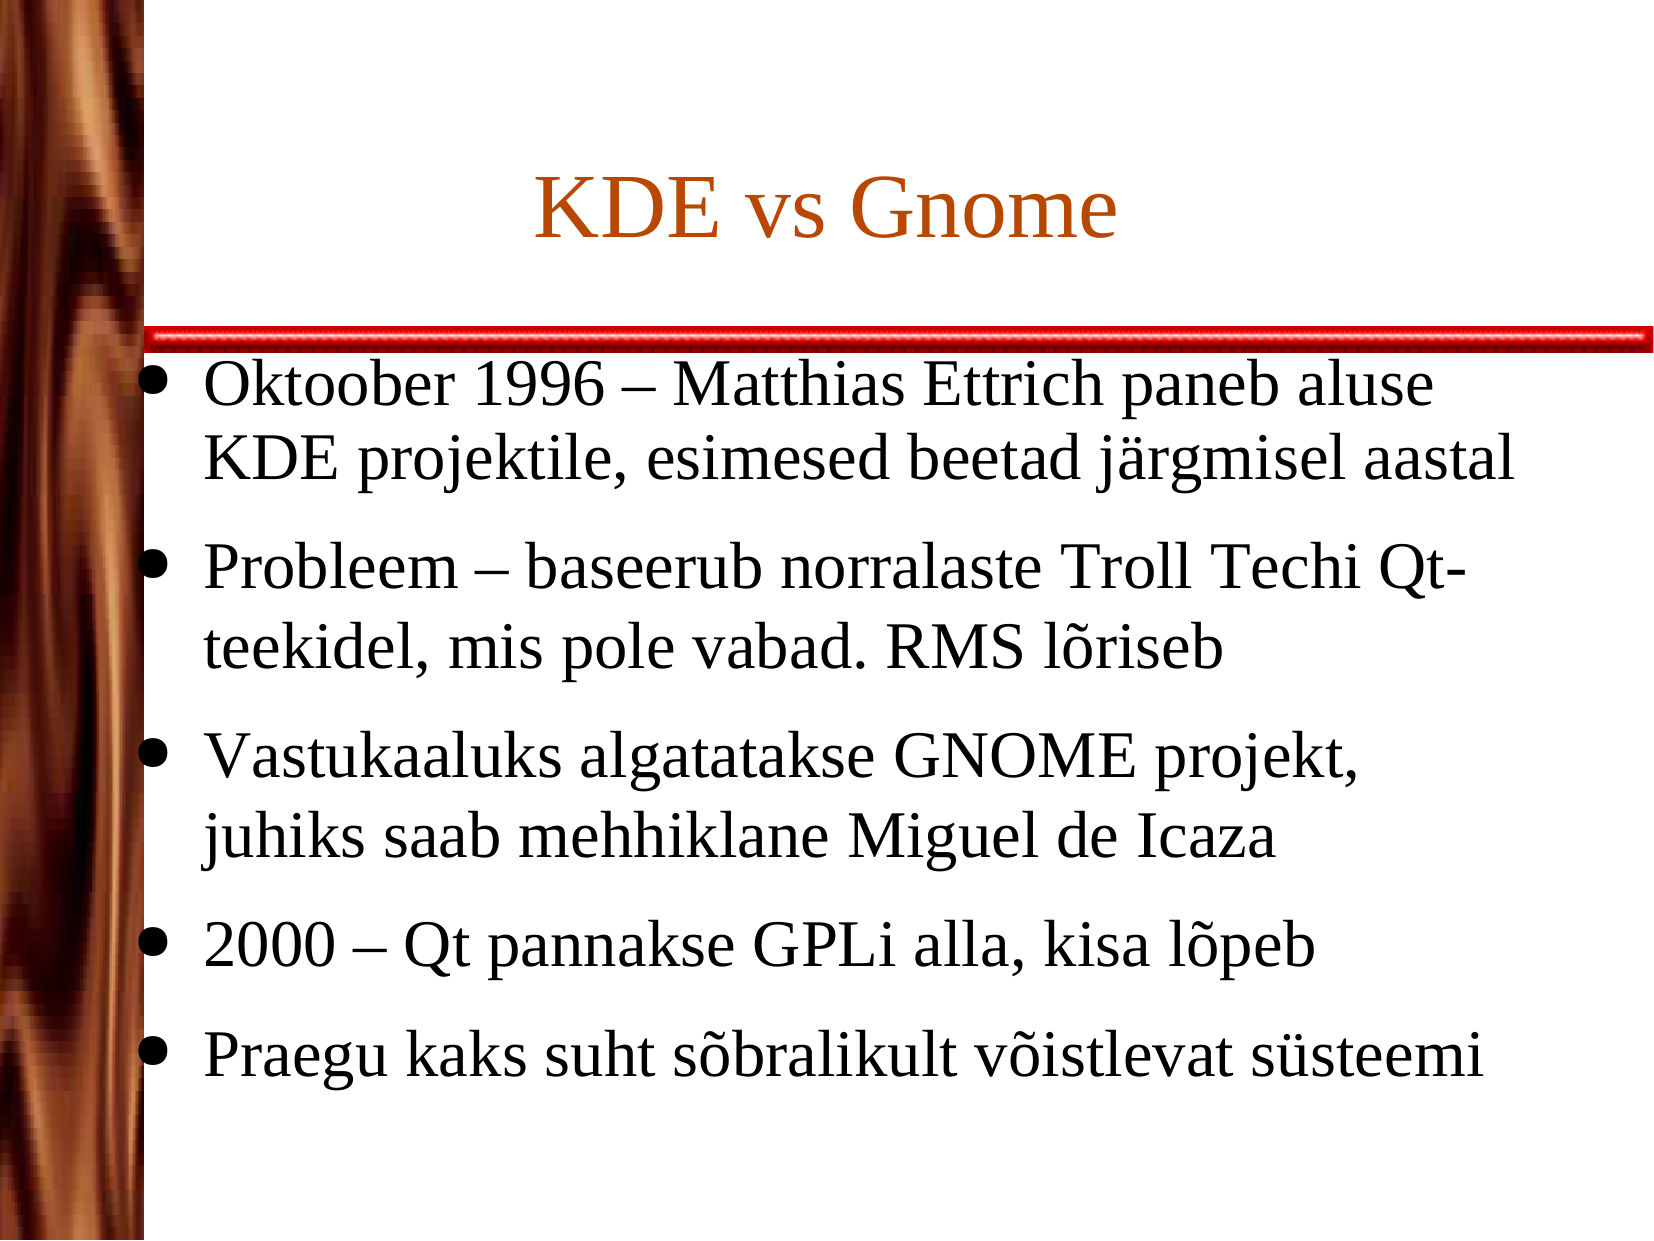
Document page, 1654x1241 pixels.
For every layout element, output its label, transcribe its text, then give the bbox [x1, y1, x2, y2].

picture [0, 0, 1654, 1240]
list Oktoober 1996 – Matthias Ettrich paneb aluse KDE projektile, esimesed beetad järgmisel aastal Probleem – baseerub norralaste Troll Techi Qt-teekidel, mis pole vabad. RMS lõriseb Vastukaaluks algatatakse GNOME projekt, juhiks saab mehhiklane Miguel de Icaza 2000 – Qt pannakse GPLi alla, kisa lõpeb Praegu kaks suht sõbralikult võistlevat süsteemi [121, 344, 1533, 1170]
title KDE vs Gnome [121, 100, 1533, 312]
